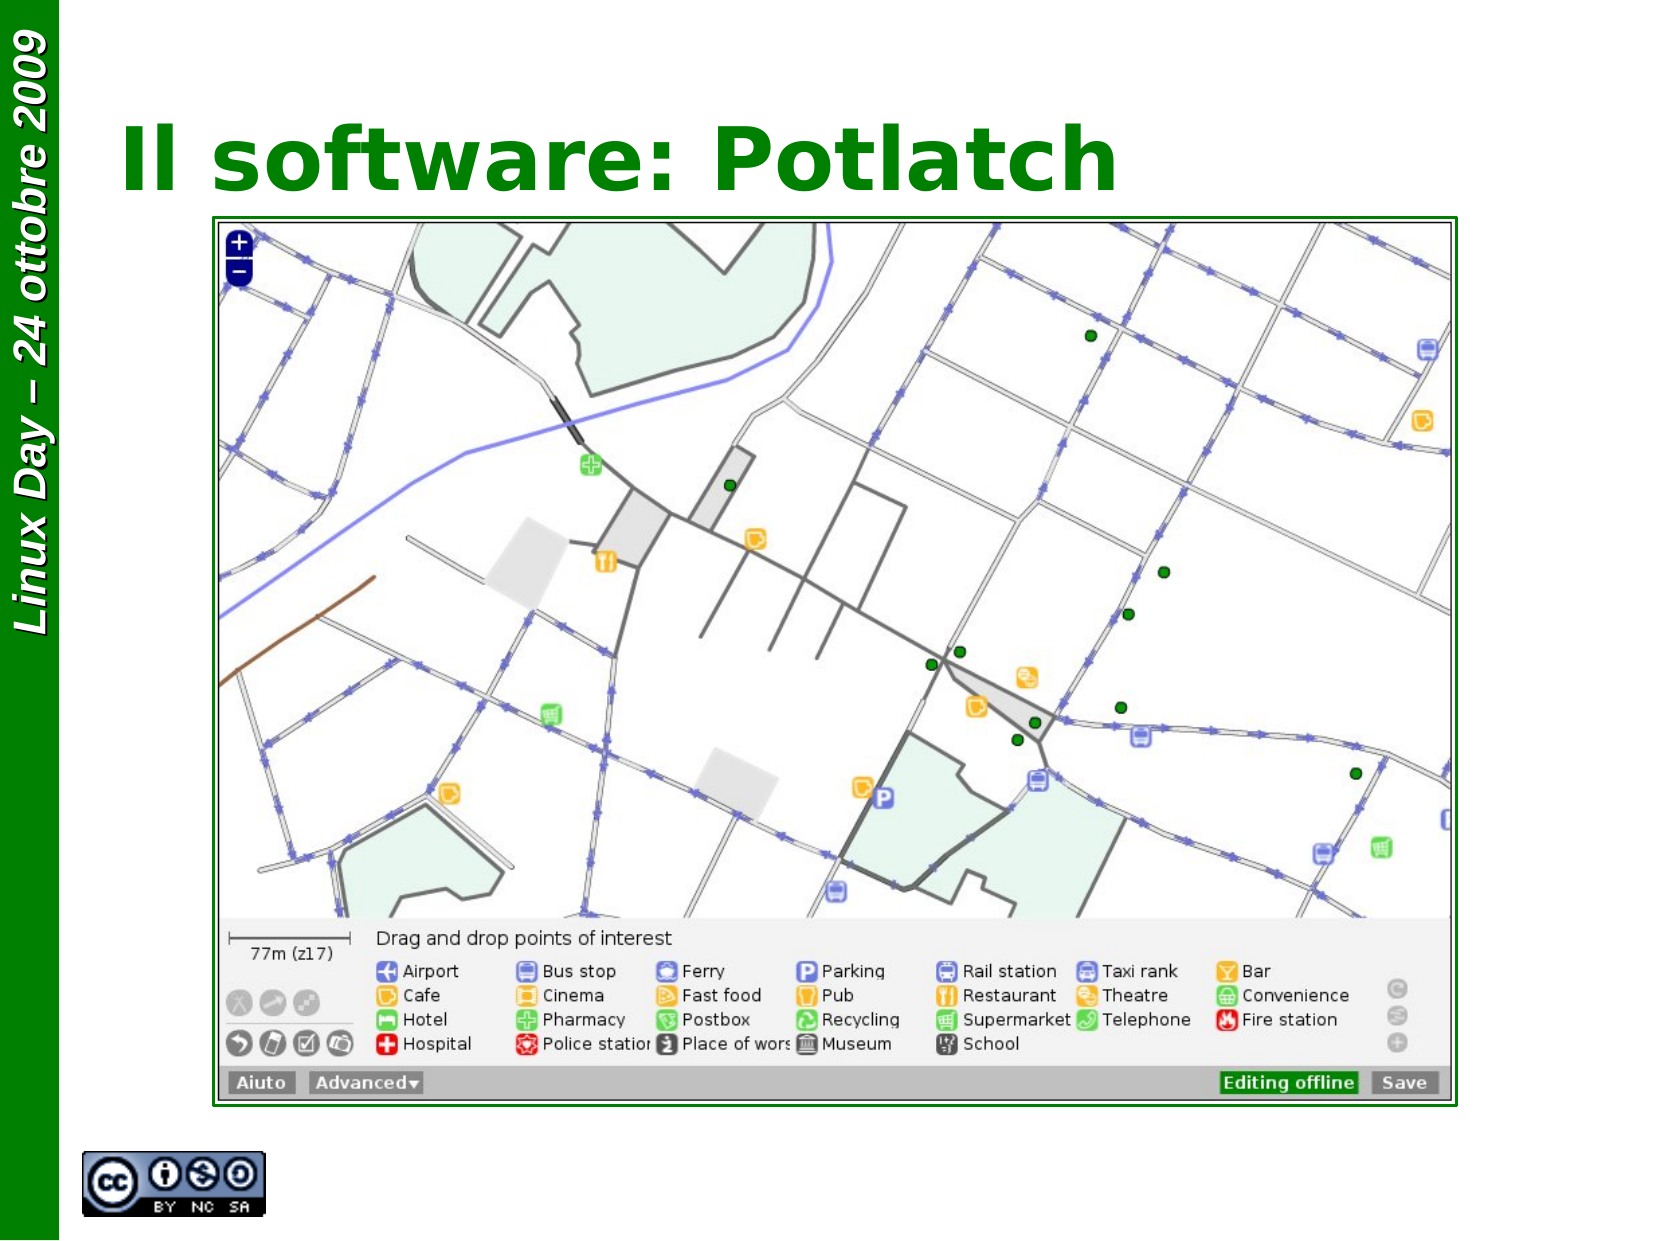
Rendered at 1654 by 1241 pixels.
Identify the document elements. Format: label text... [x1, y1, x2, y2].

picture [82, 1151, 266, 1217]
title Il software: Potlatch [118, 63, 1394, 257]
picture [214, 218, 1456, 1105]
